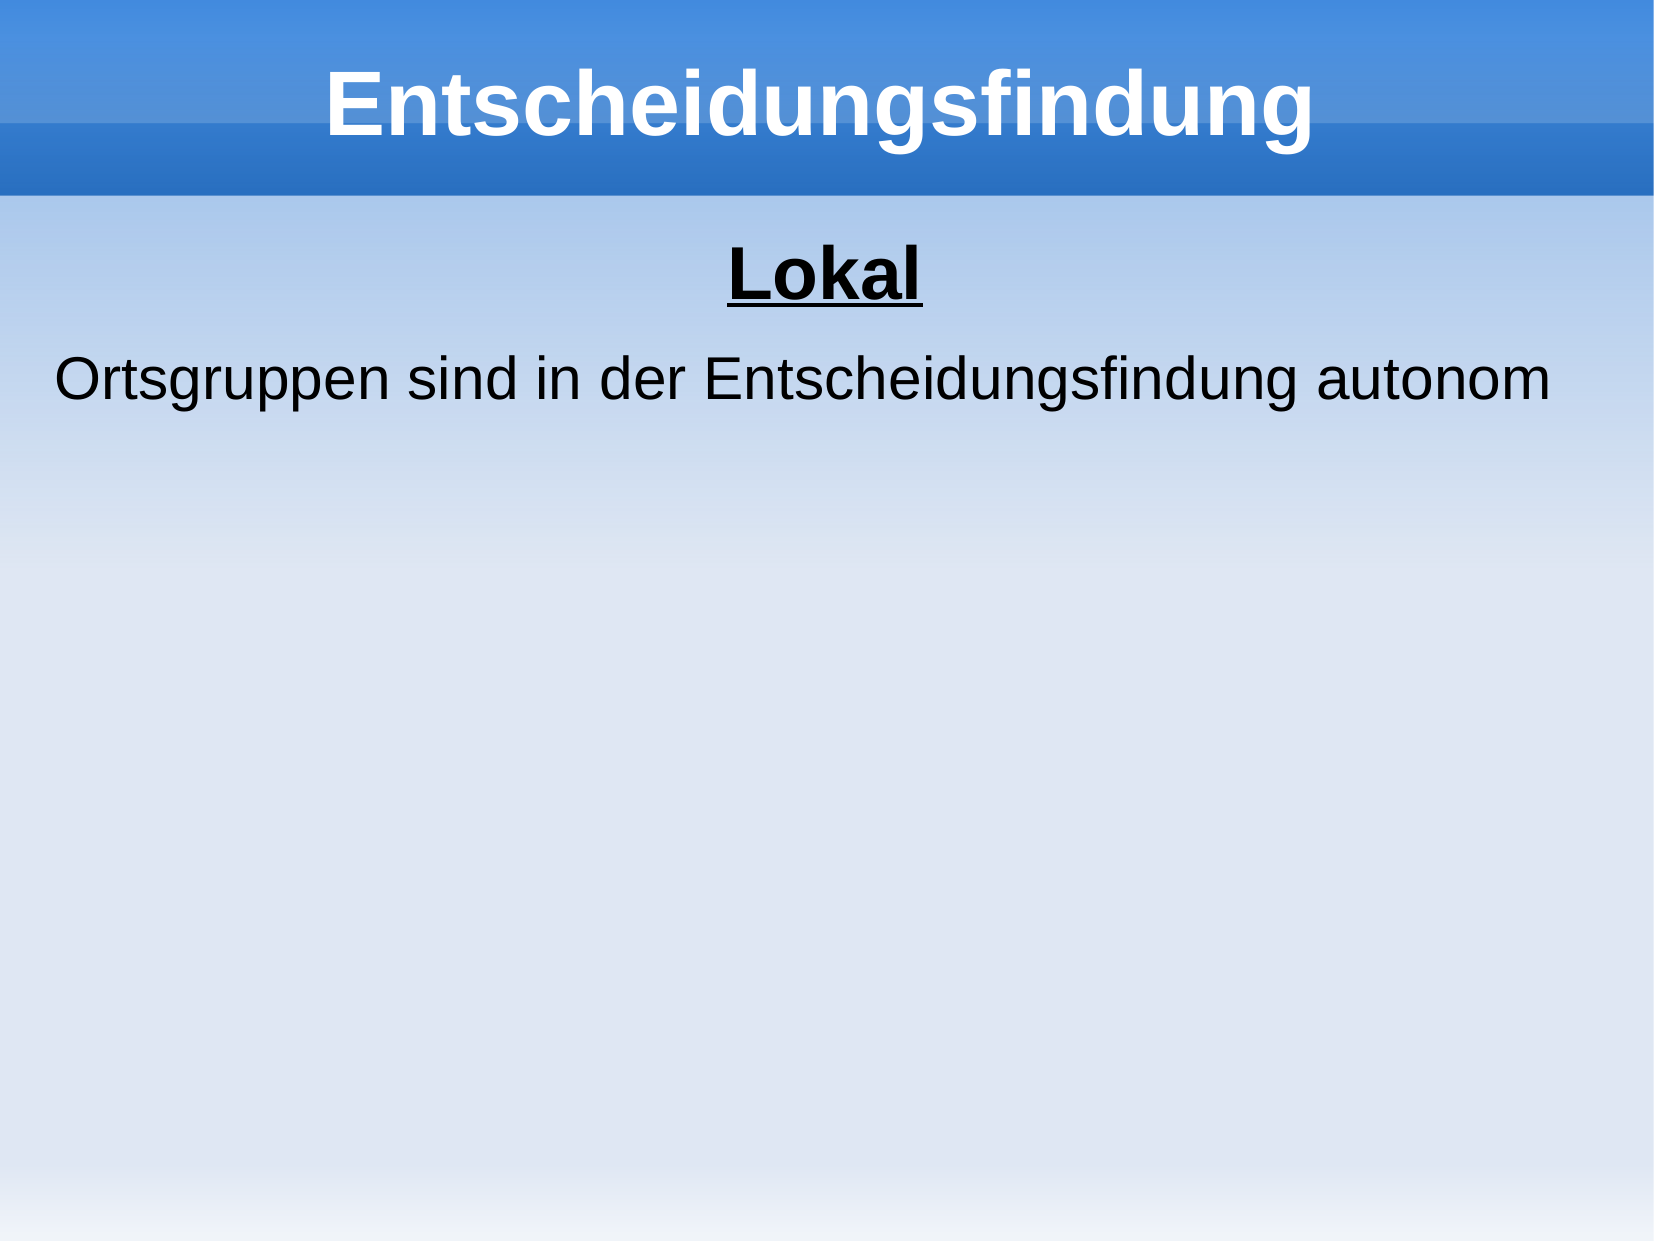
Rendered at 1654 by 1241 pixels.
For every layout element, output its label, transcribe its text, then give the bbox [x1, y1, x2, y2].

list Lokal Ortsgruppen sind in der Entscheidungsfindung autonom [37, 231, 1613, 1050]
picture [0, 0, 1654, 1241]
title Entscheidungsfindung [76, 0, 1565, 208]
